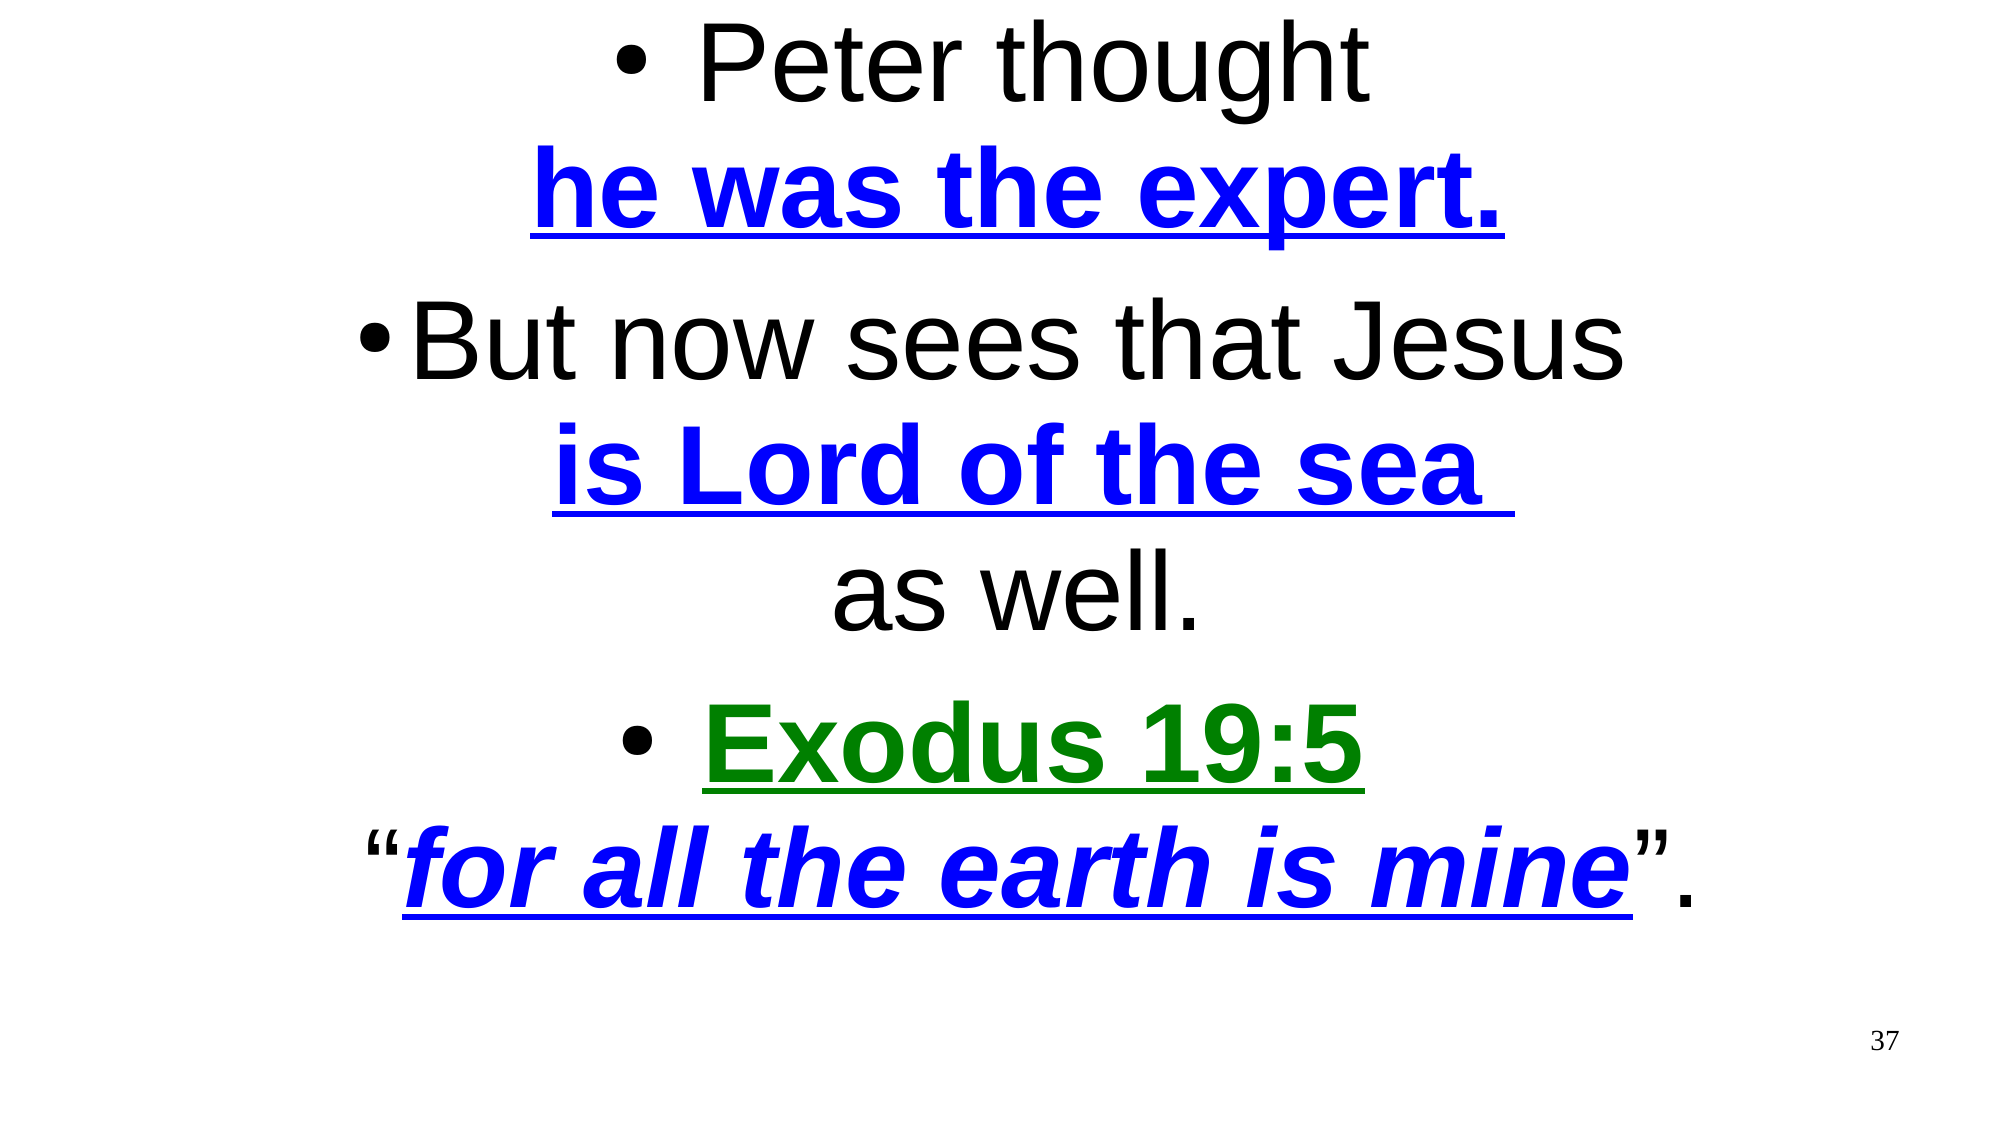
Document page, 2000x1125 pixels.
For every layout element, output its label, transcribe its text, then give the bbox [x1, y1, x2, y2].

list Peter thought he was the expert. But now sees that Jesus is Lord of the sea as well. Exodus 19:5 “for all the earth is mine”. [0, 0, 1996, 1123]
